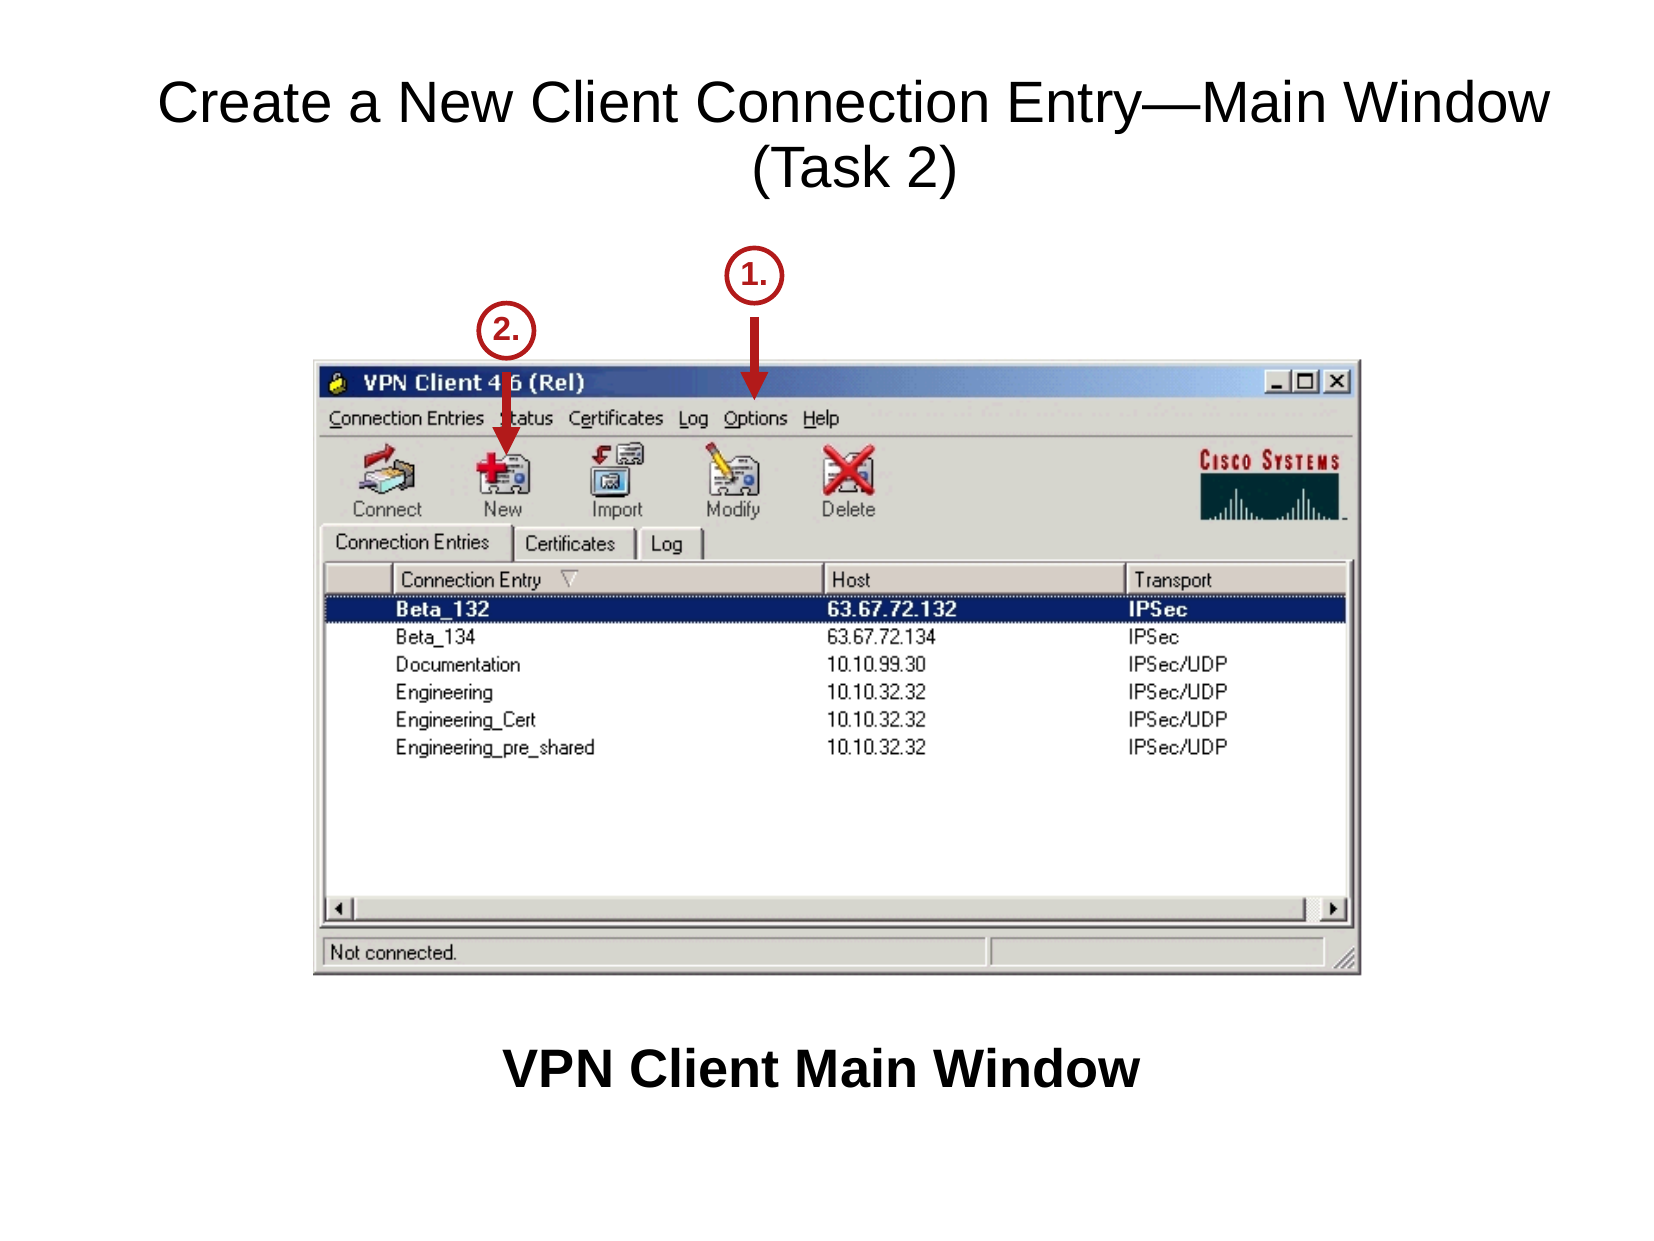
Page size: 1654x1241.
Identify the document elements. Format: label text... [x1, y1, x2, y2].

text_box 1. [726, 247, 783, 304]
text_box VPN Client Main Window [489, 1031, 1171, 1106]
picture [313, 358, 1365, 979]
text_box 2. [478, 303, 534, 359]
title Create a New Client Connection Entry—Main Window (Task 2) [118, 37, 1592, 207]
